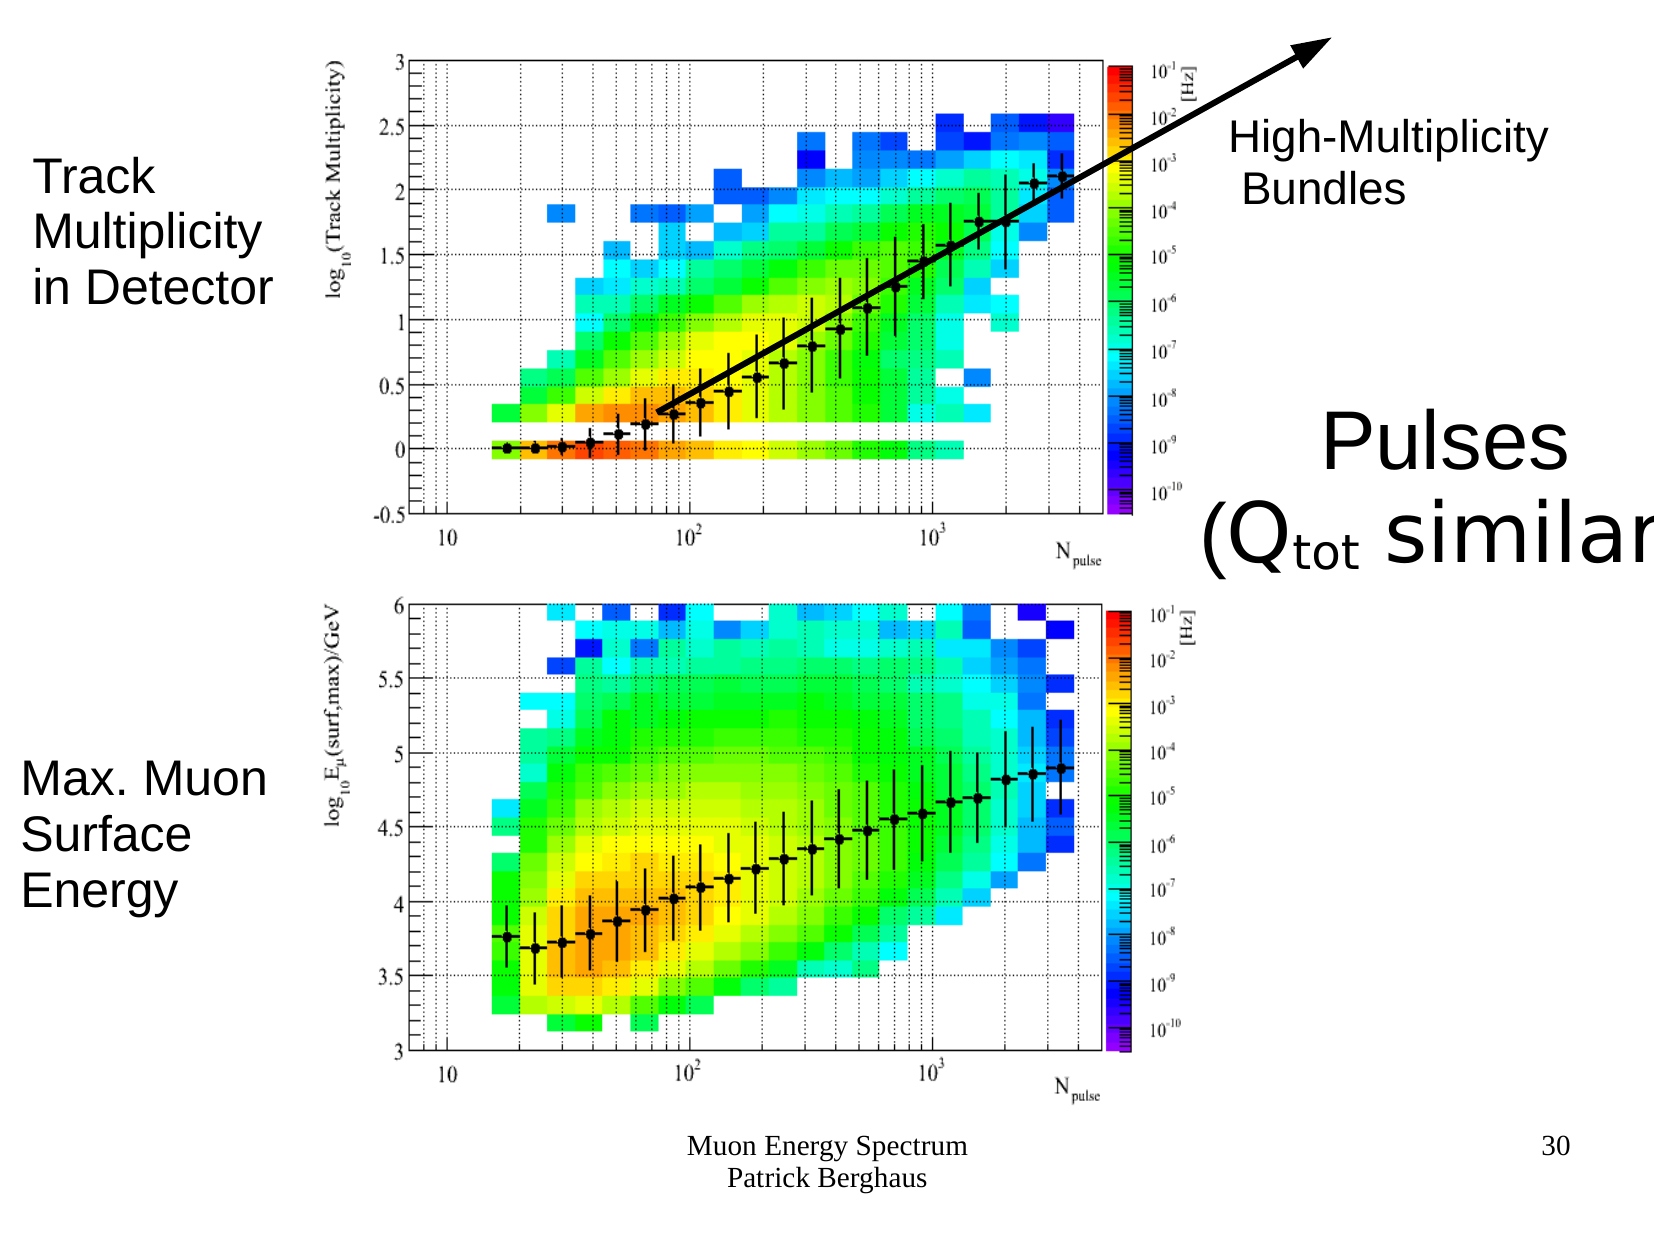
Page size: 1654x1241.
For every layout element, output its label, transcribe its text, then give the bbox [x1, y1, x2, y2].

picture [313, 43, 1214, 1126]
text_box High-Multiplicity Bundles [1213, 103, 1565, 255]
text_box Pulses (Qtot similar) [1184, 386, 1653, 675]
text_box Max. Muon Surface Energy [5, 743, 283, 981]
text_box Track Multiplicity in Detector [17, 140, 288, 379]
